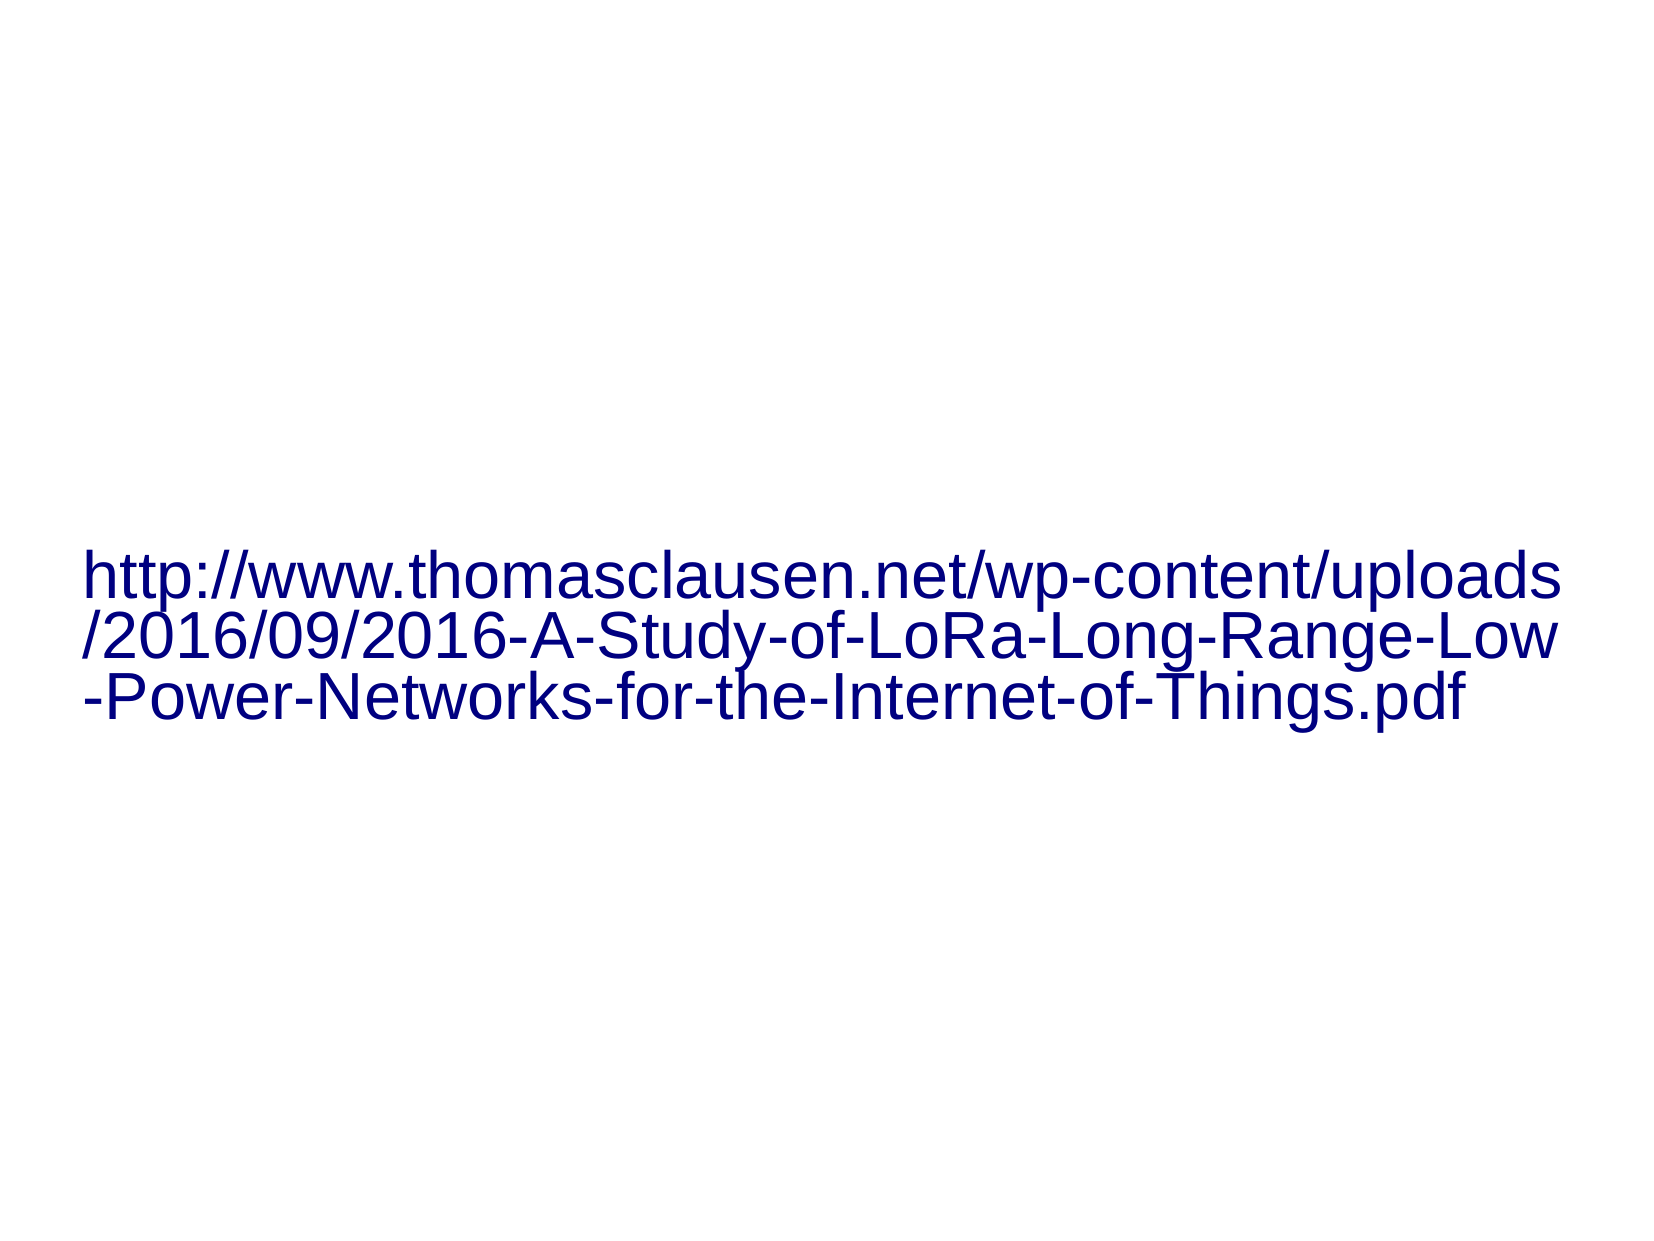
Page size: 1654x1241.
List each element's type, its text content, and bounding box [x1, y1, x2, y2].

subtitle http://www.thomasclausen.net/wp-content/uploads/2016/09/2016-A-Study-of-LoRa-Long-Range-Low-Power-Networks-for-the-Internet-of-Things.pdf [82, 290, 1571, 1010]
